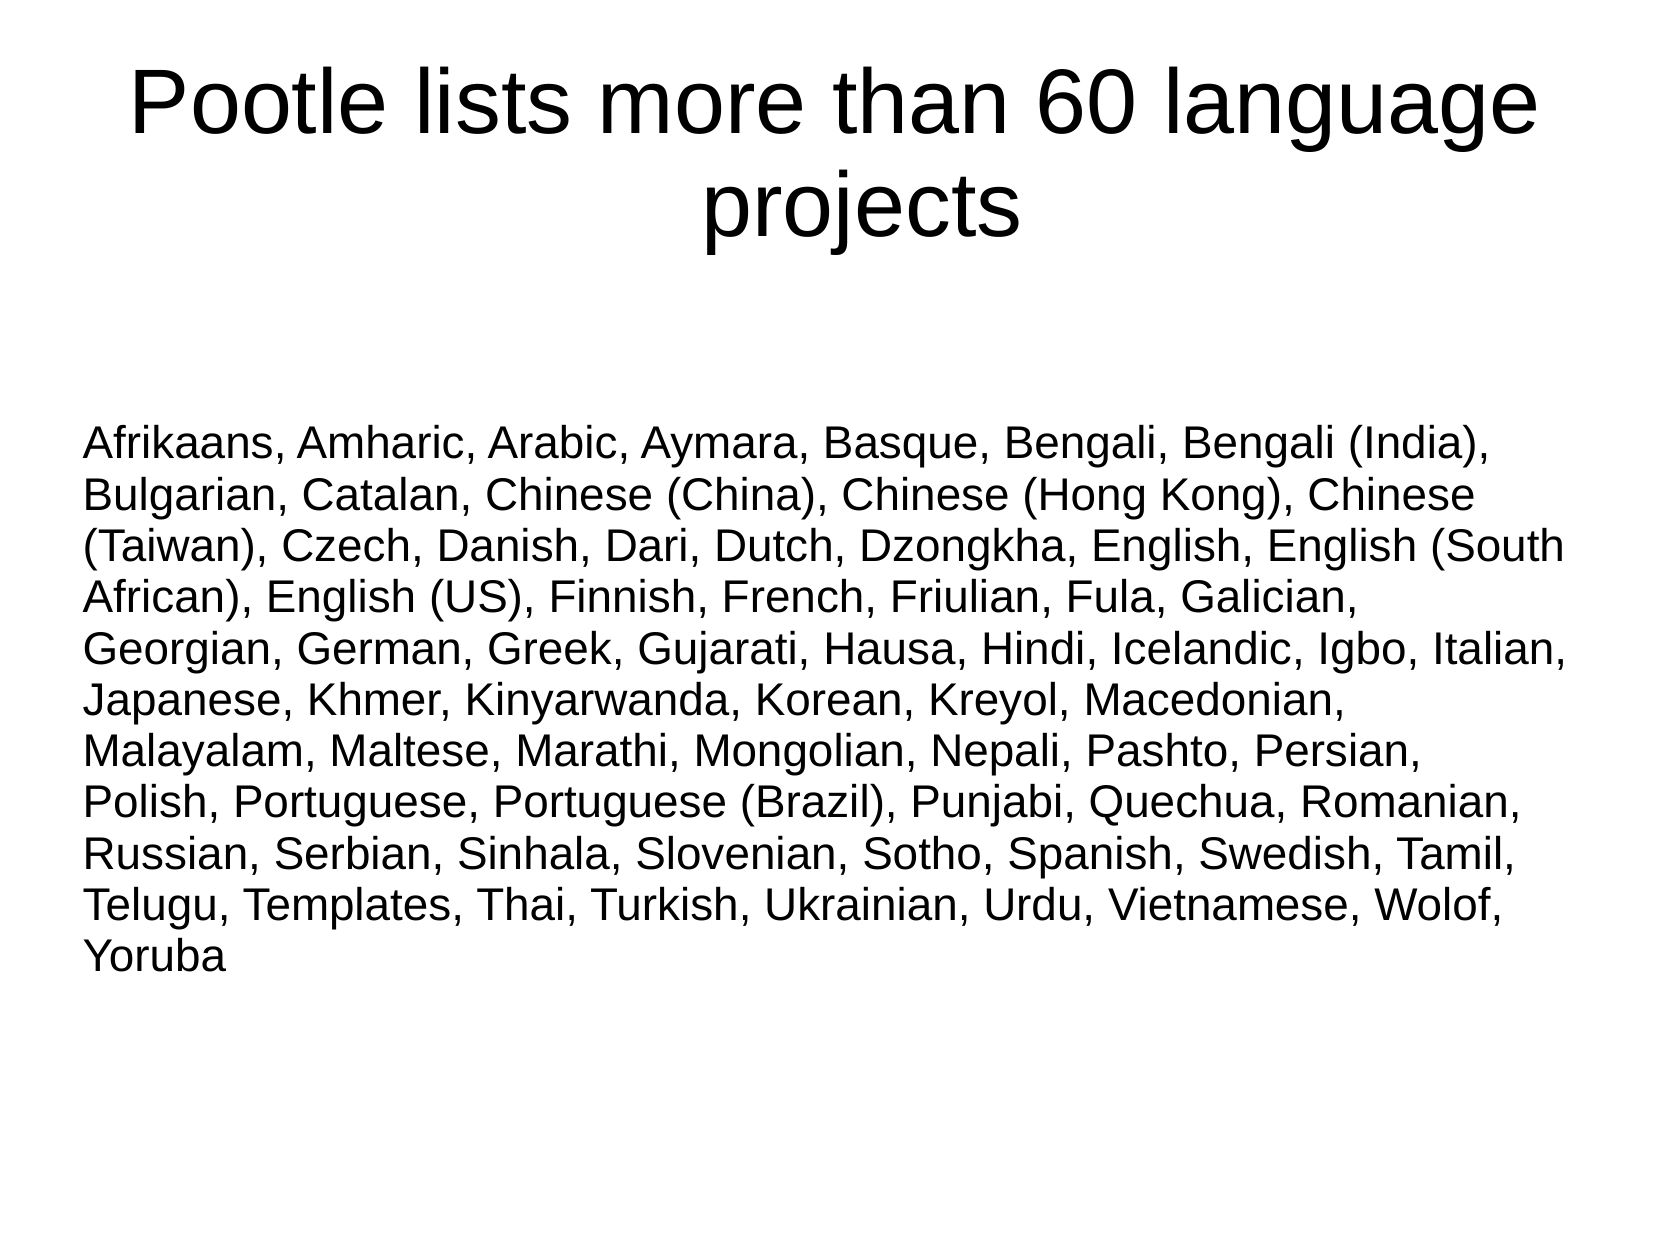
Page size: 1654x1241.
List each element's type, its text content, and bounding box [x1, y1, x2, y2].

title Pootle lists more than 60 language projects [82, 16, 1571, 290]
subtitle Afrikaans, Amharic, Arabic, Aymara, Basque, Bengali, Bengali (India), Bulgarian, Catalan, Chinese (China), Chinese (Hong Kong), Chinese (Taiwan), Czech, Danish, Dari, Dutch, Dzongkha, English, English (South African), English (US), Finnish, French, Friulian, Fula, Galician, Georgian, German, Greek, Gujarati, Hausa, Hindi, Icelandic, Igbo, Italian, Japanese, Khmer, Kinyarwanda, Korean, Kreyol, Macedonian, Malayalam, Maltese, Marathi, Mongolian, Nepali, Pashto, Persian, Polish, Portuguese, Portuguese (Brazil), Punjabi, Quechua, Romanian, Russian, Serbian, Sinhala, Slovenian, Sotho, Spanish, Swedish, Tamil, Telugu, Templates, Thai, Turkish, Ukrainian, Urdu, Vietnamese, Wolof, Yoruba [82, 290, 1571, 1109]
